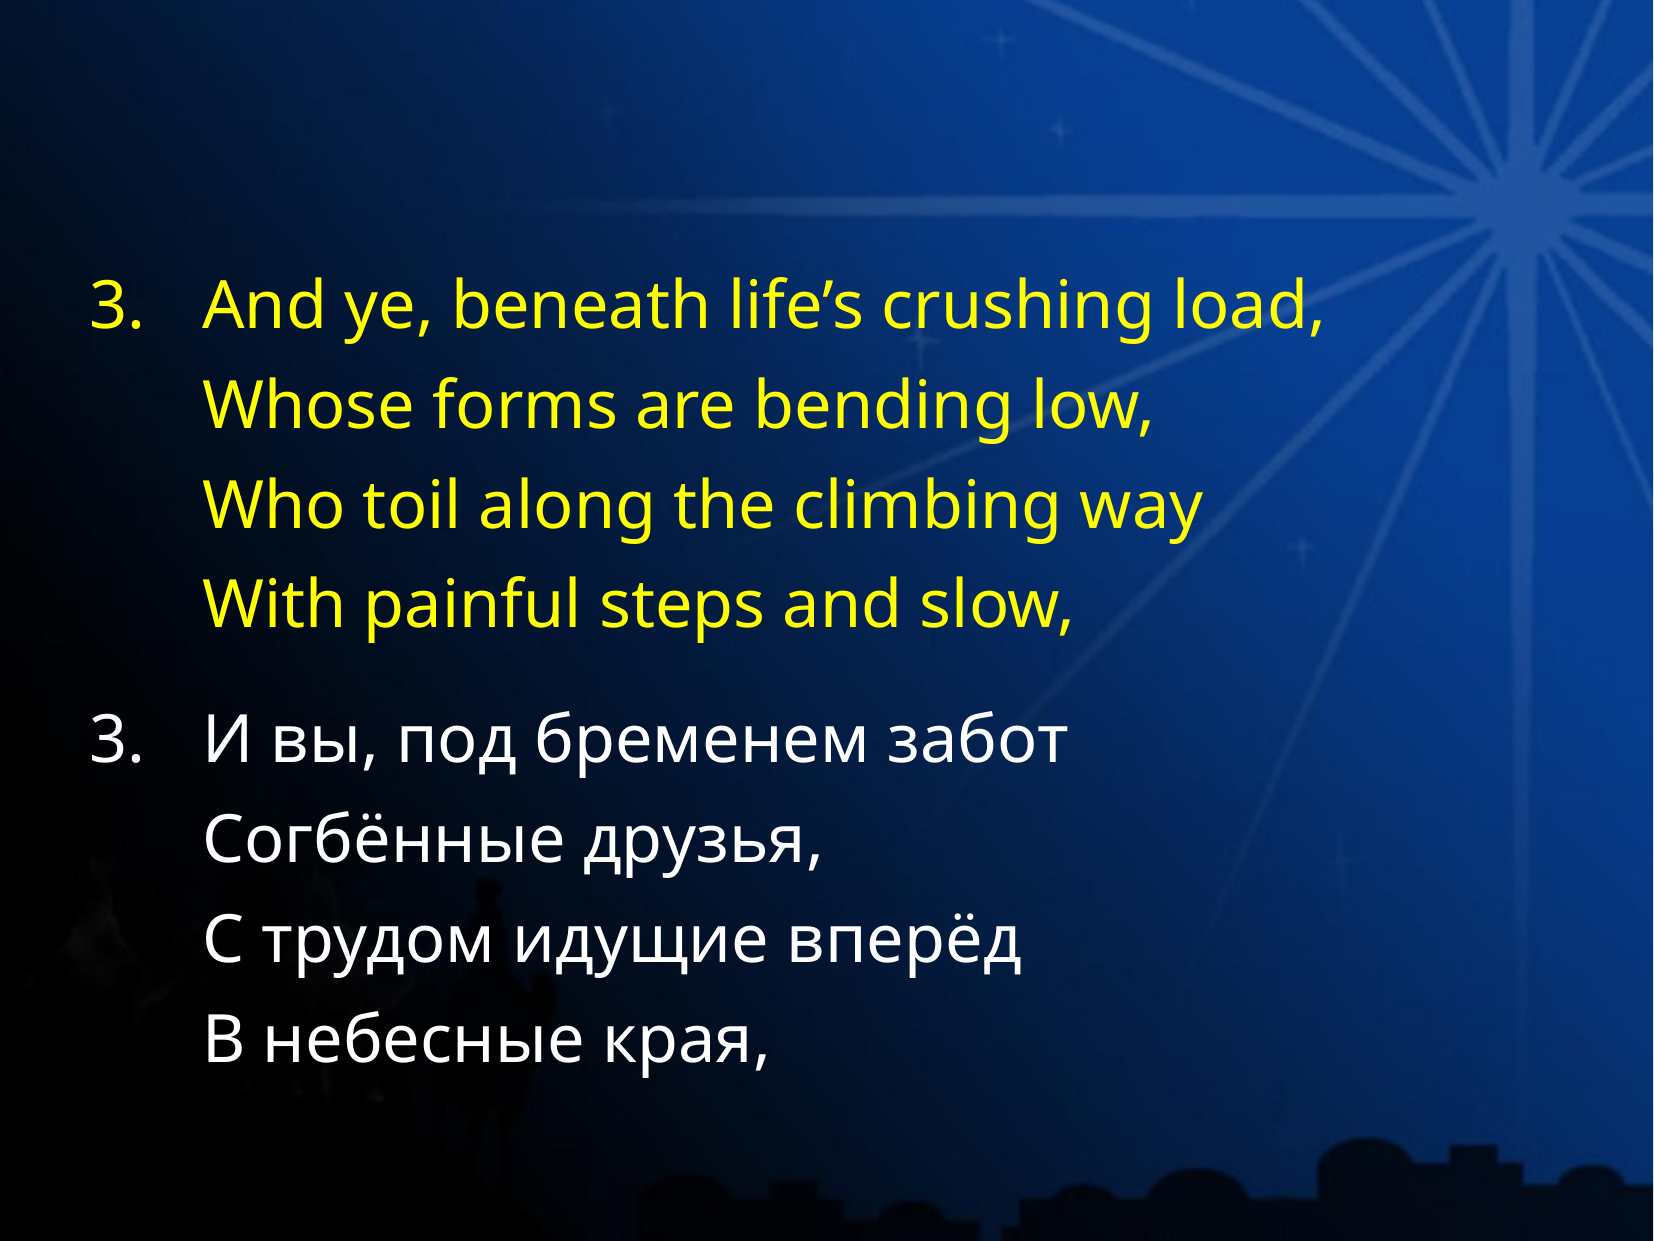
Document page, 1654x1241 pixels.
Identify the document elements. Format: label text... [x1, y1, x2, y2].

picture [0, 0, 1654, 1241]
text_box 3. And ye, beneath life’s crushing load, Whose forms are bending low, Who toil along the climbing way With painful steps and slow, [75, 150, 1576, 638]
text_box 3. И вы, под бременем забот Согбённые друзья, С трудом идущие вперёд В небесные края, [75, 675, 1576, 1163]
